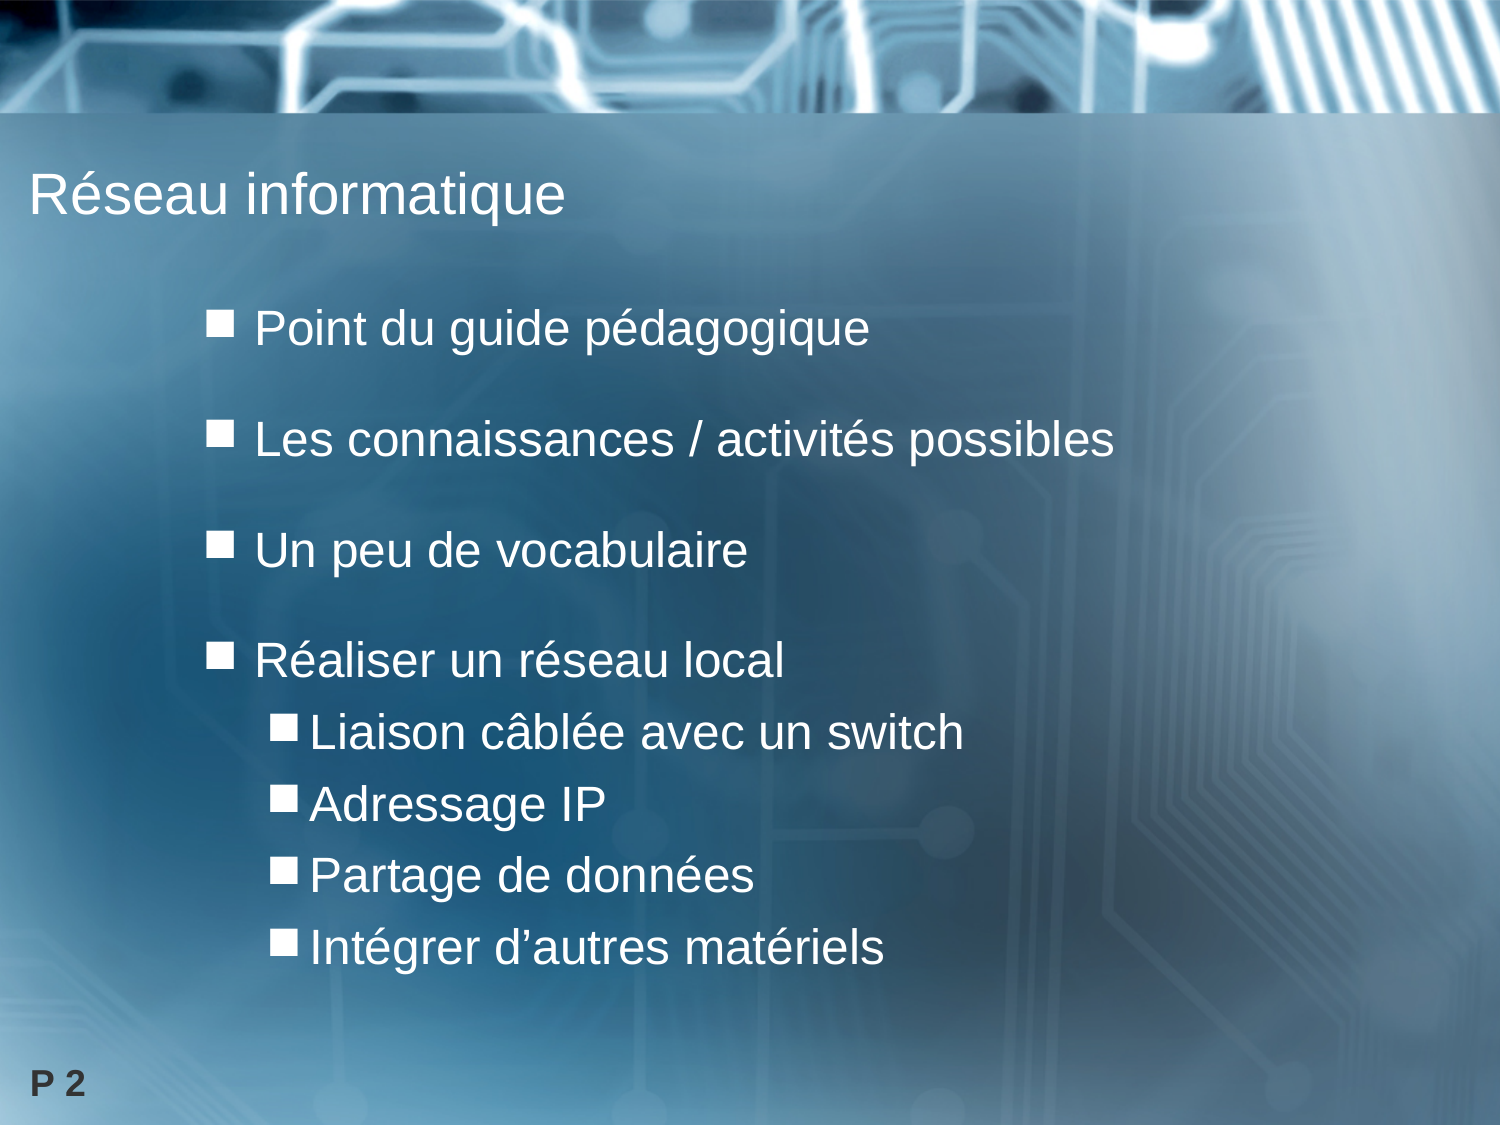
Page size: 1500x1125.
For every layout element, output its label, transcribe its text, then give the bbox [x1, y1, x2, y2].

picture [0, 0, 1500, 1125]
title Réseau informatique [14, 132, 1440, 250]
list Point du guide pédagogique Les connaissances / activités possibles Un peu de vocabulaire Réaliser un réseau local Liaison câblée avec un switch Adressage IP Partage de données Intégrer d’autres matériels [191, 299, 1392, 988]
